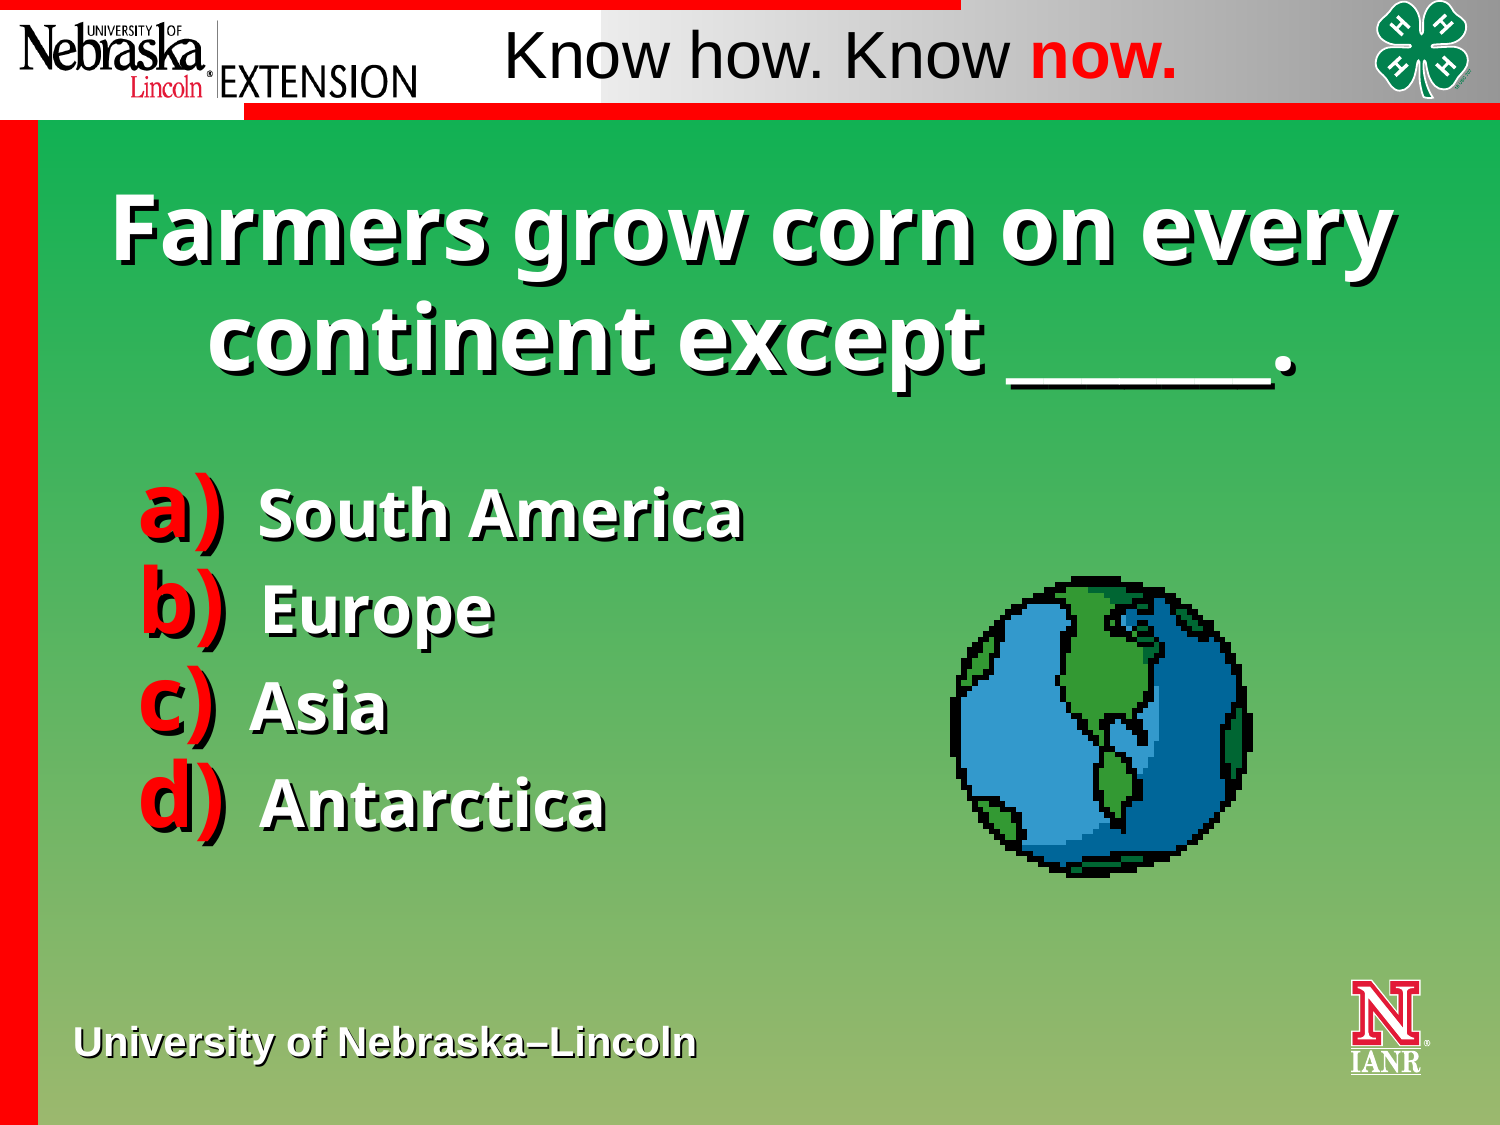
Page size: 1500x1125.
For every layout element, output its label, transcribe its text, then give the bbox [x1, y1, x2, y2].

list South America Europe Asia Antarctica [122, 462, 1473, 1021]
picture [830, 379, 1363, 906]
title Farmers grow corn on every continent except _______. [77, 161, 1428, 376]
